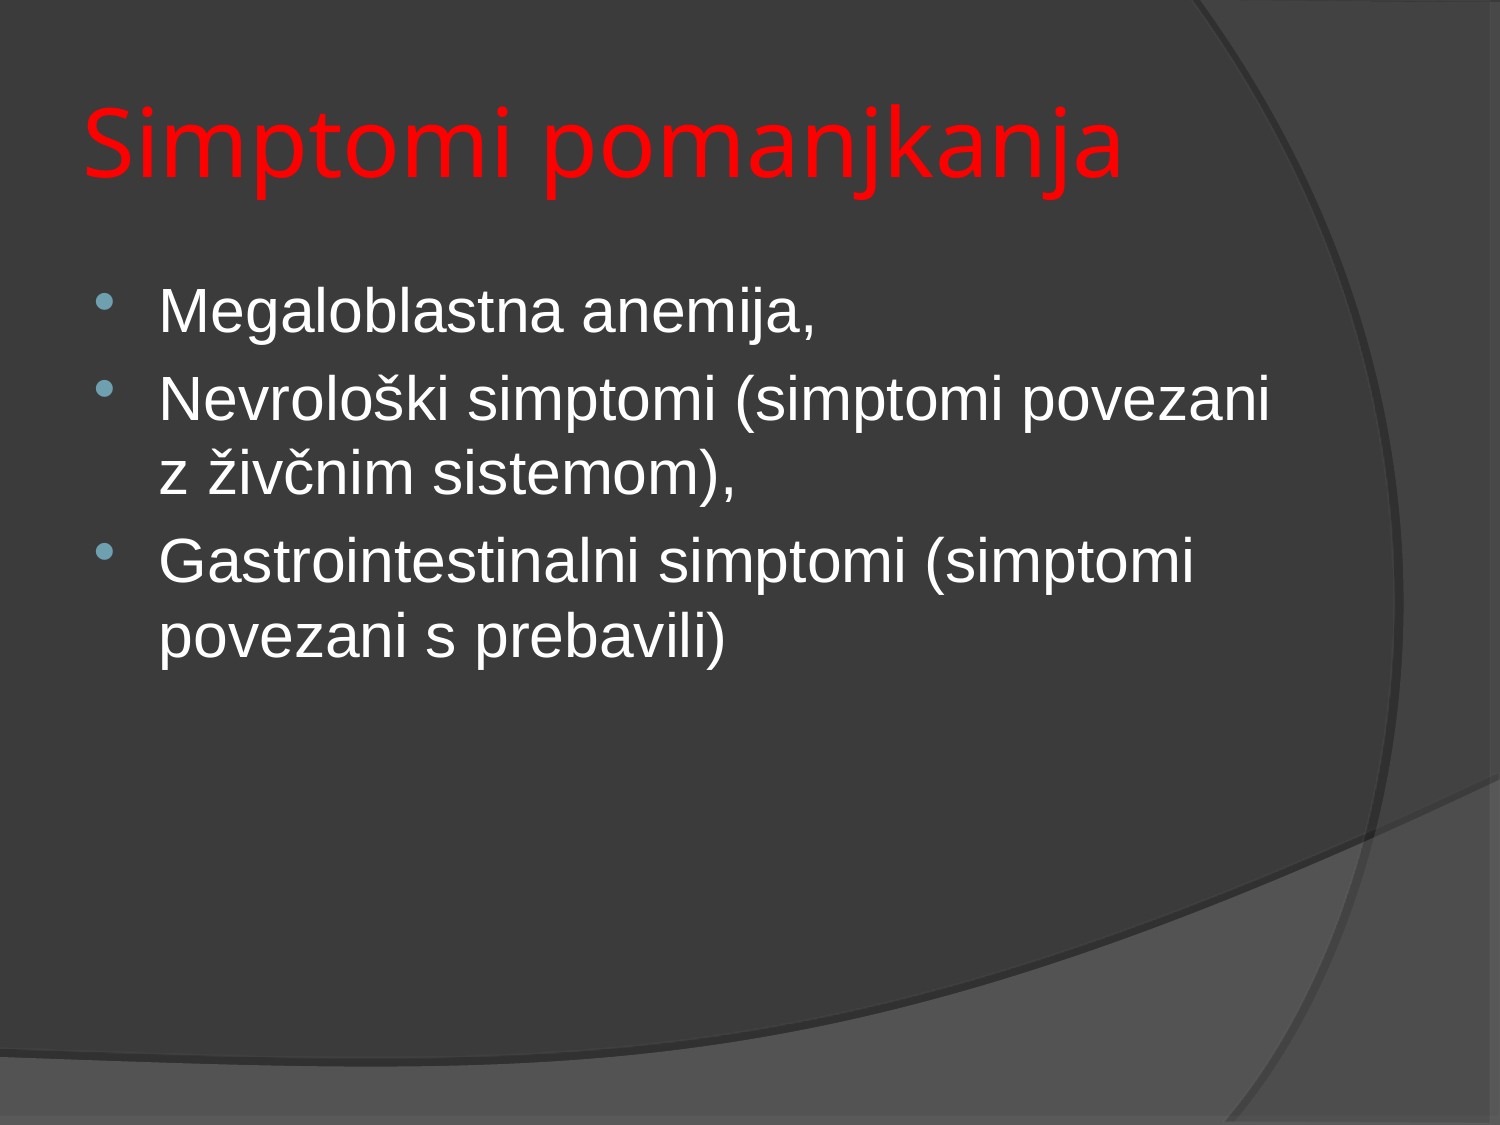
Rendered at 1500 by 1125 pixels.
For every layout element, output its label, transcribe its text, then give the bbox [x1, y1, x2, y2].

list Megaloblastna anemija, Nevrološki simptomi (simptomi povezani z živčnim sistemom), Gastrointestinalni simptomi (simptomi povezani s prebavili) [75, 262, 1300, 1005]
title Simptomi pomanjkanja [75, 45, 1300, 233]
